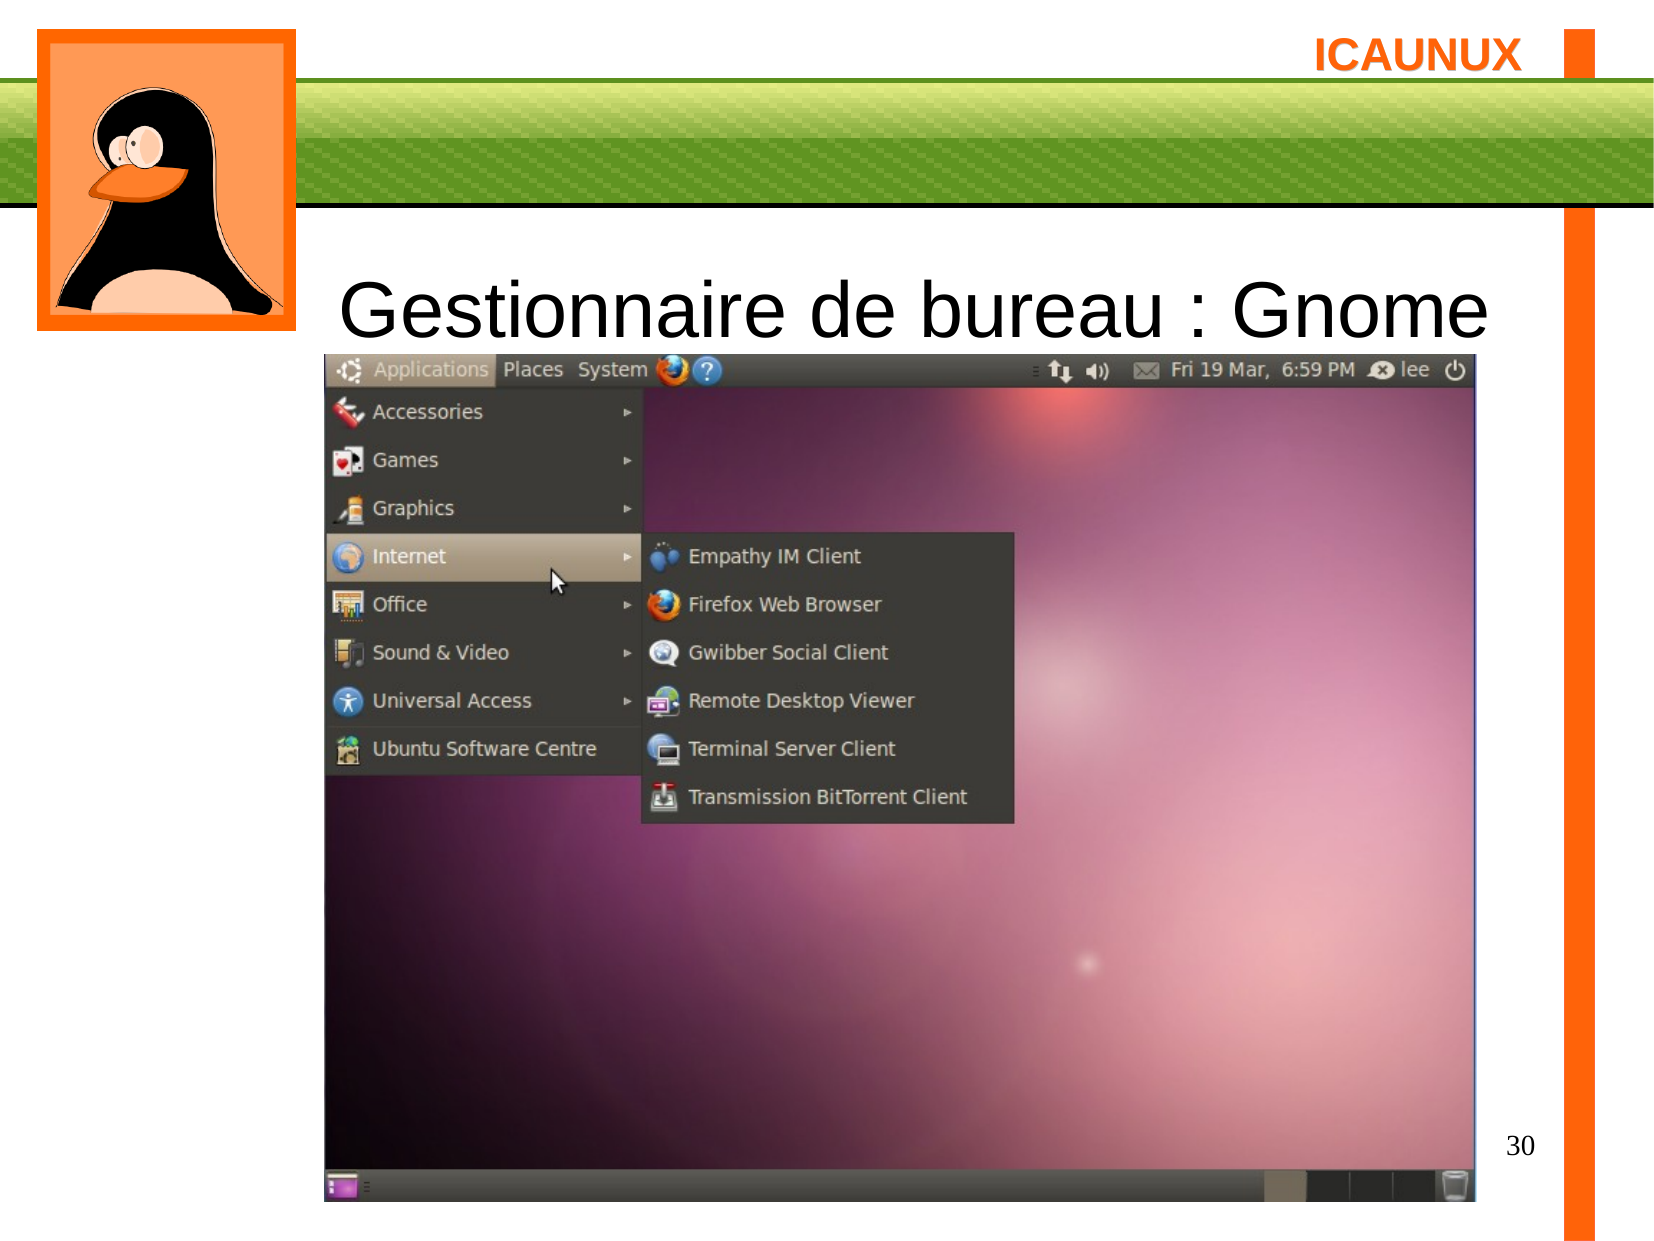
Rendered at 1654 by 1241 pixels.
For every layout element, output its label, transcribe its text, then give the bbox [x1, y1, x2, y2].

picture [324, 354, 1477, 1202]
picture [0, 29, 1654, 331]
title Gestionnaire de bureau : Gnome [324, 235, 1506, 384]
